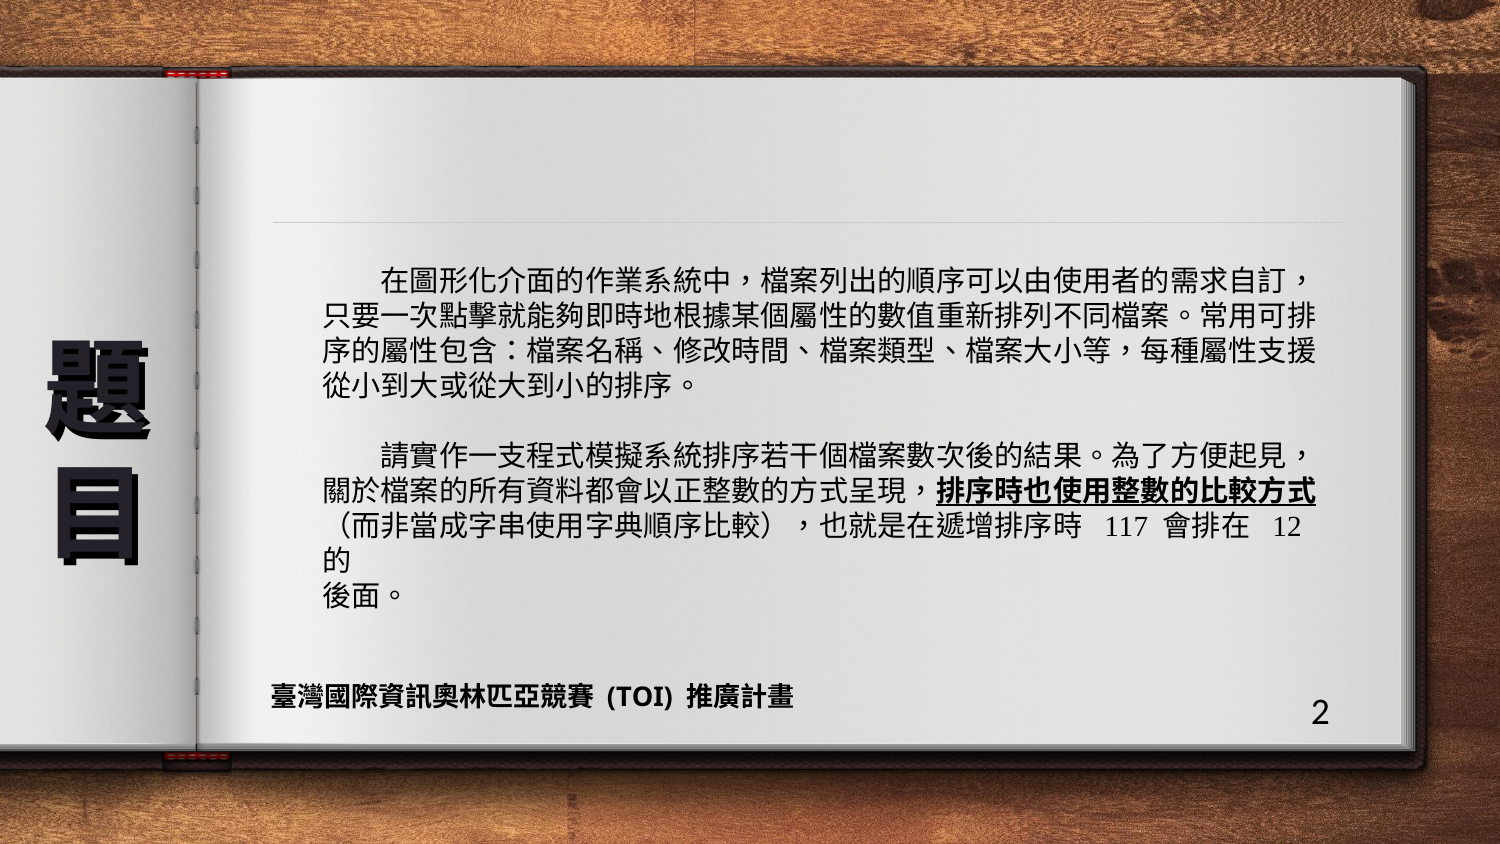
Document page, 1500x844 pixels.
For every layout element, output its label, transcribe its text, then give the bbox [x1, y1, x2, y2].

text_box [1295, 672, 1386, 737]
title 題 目 [28, 306, 210, 552]
text_box 在圖形化介面的作業系統中，檔案列出的順序可以由使用者的需求自訂， 只要一次點擊就能夠即時地根據某個屬性的數值重新排列不同檔案。常用可排 序的屬性包含：檔案名稱、修改時間、檔案類型、檔案大小等，每種屬性支援 從小到大或從大到小的排序。 請實作一支程式模擬系統排序若干個檔案數次後的結果。為了方便起見， 關於檔案的所有資料都會以正整數的方式呈現，排序時也使用整數的比較方式 （而非當成字串使用字典順序比較），也就是在遞增排序時 117 會排在 12 的 後面。 [307, 255, 1341, 620]
